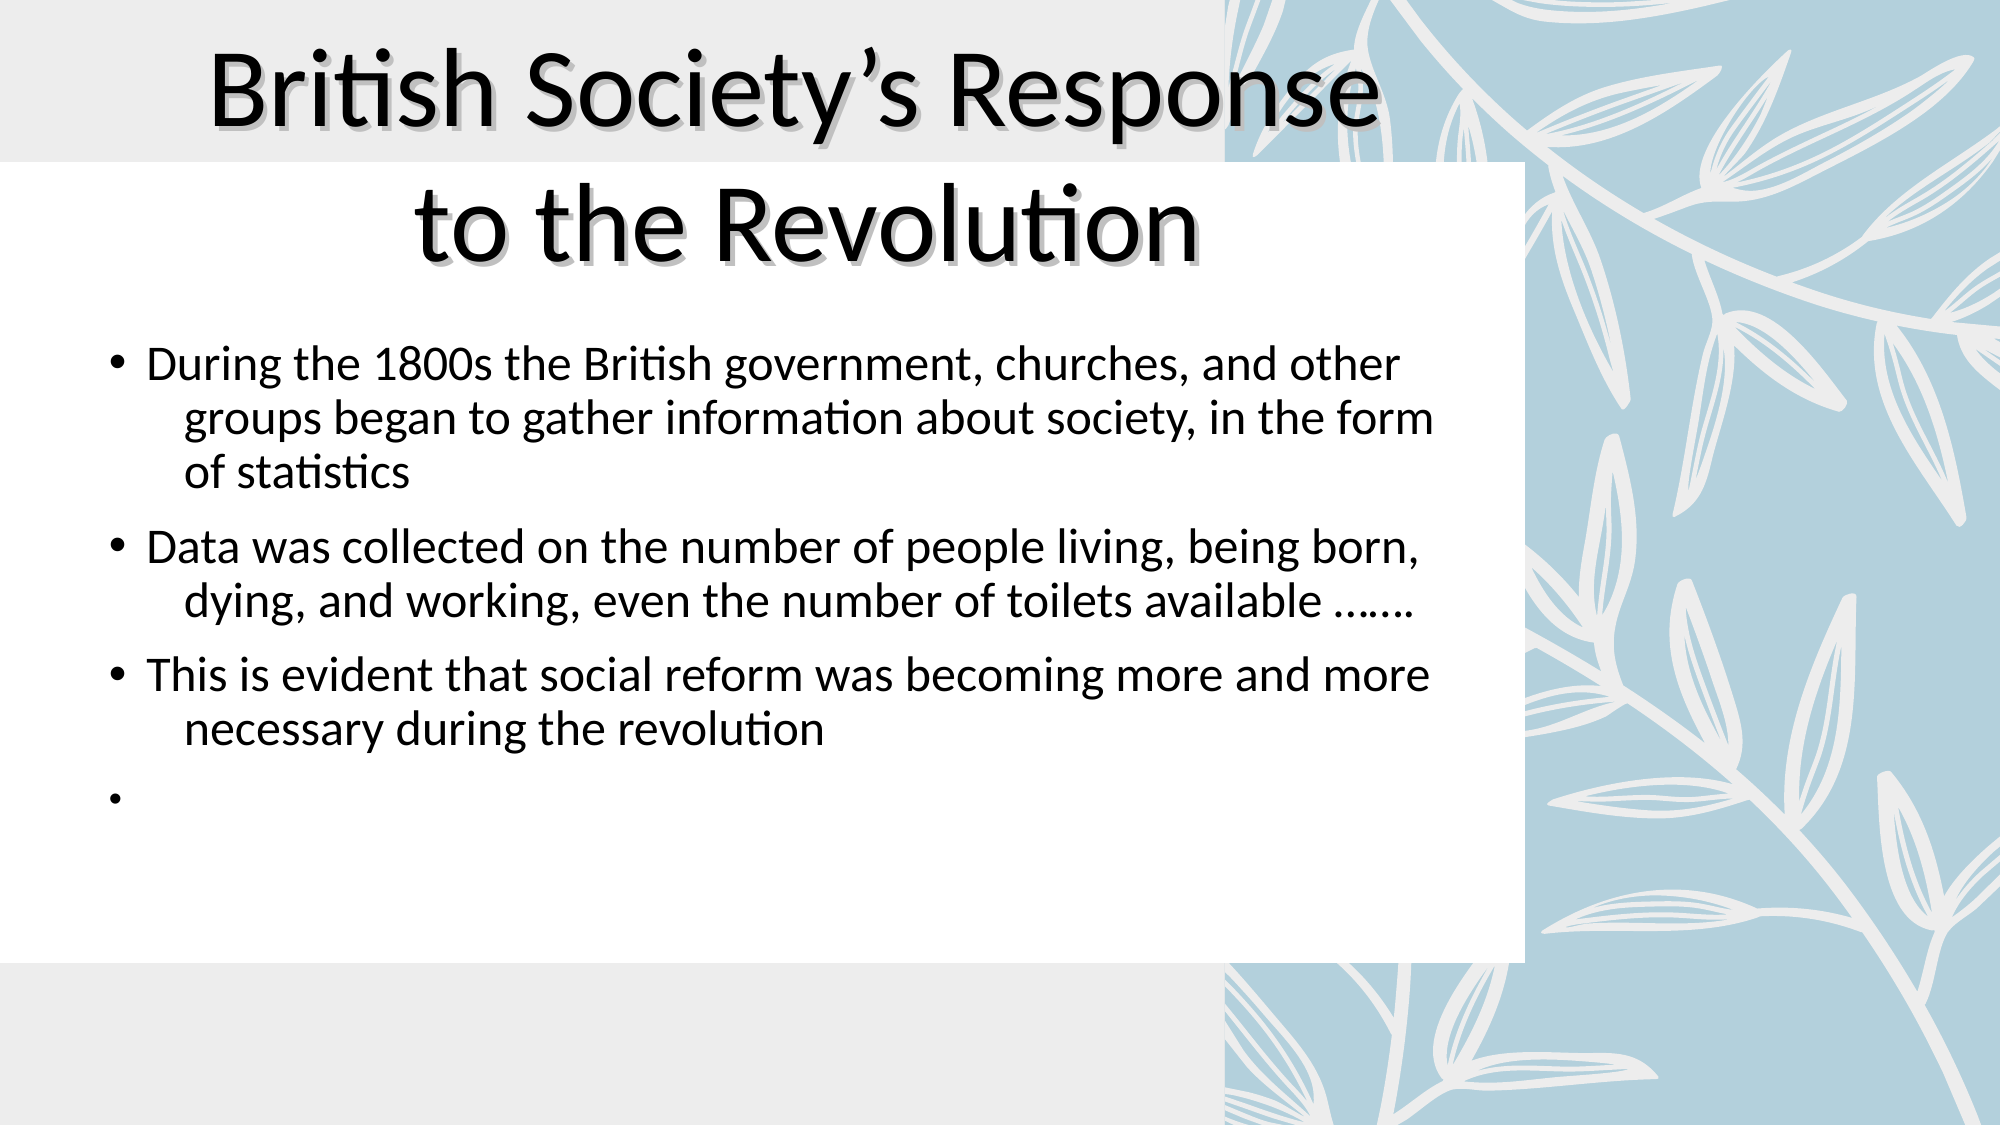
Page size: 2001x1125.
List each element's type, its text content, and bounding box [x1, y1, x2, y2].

text_box British Society’s Response to the Revolution [192, 6, 1424, 292]
list During the 1800s the British government, churches, and other groups began to gather information about society, in the form of statistics Data was collected on the number of people living, being born, dying, and working, even the number of toilets available ……. This is evident that social reform was becoming more and more necessary during the revolution [93, 329, 1475, 831]
text_box [0, 0, 2000, 1125]
